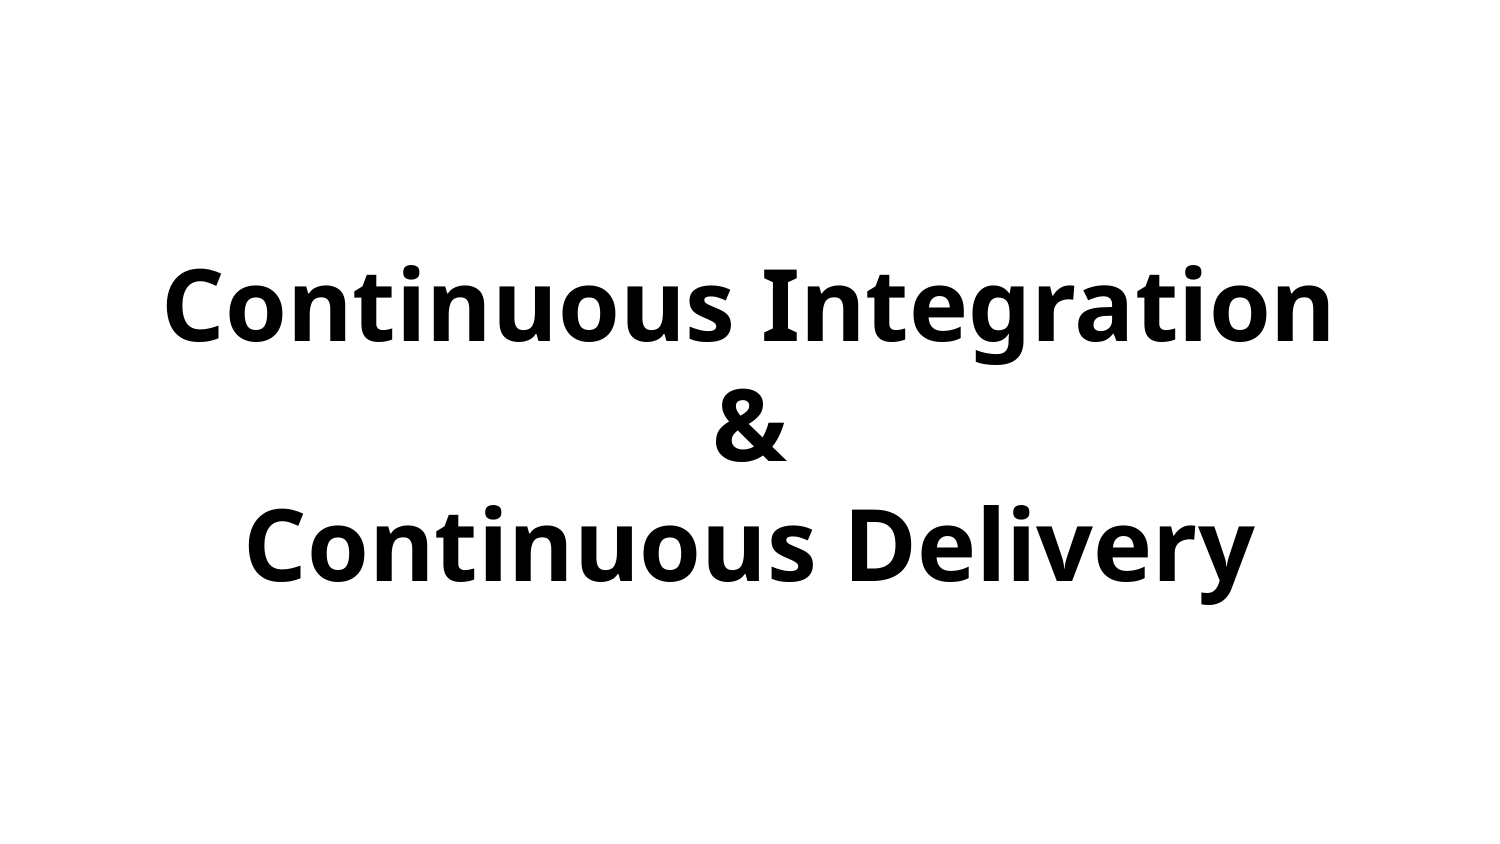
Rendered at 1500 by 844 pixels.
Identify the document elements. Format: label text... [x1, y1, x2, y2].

title Continuous Integration & Continuous Delivery [51, 352, 1449, 491]
